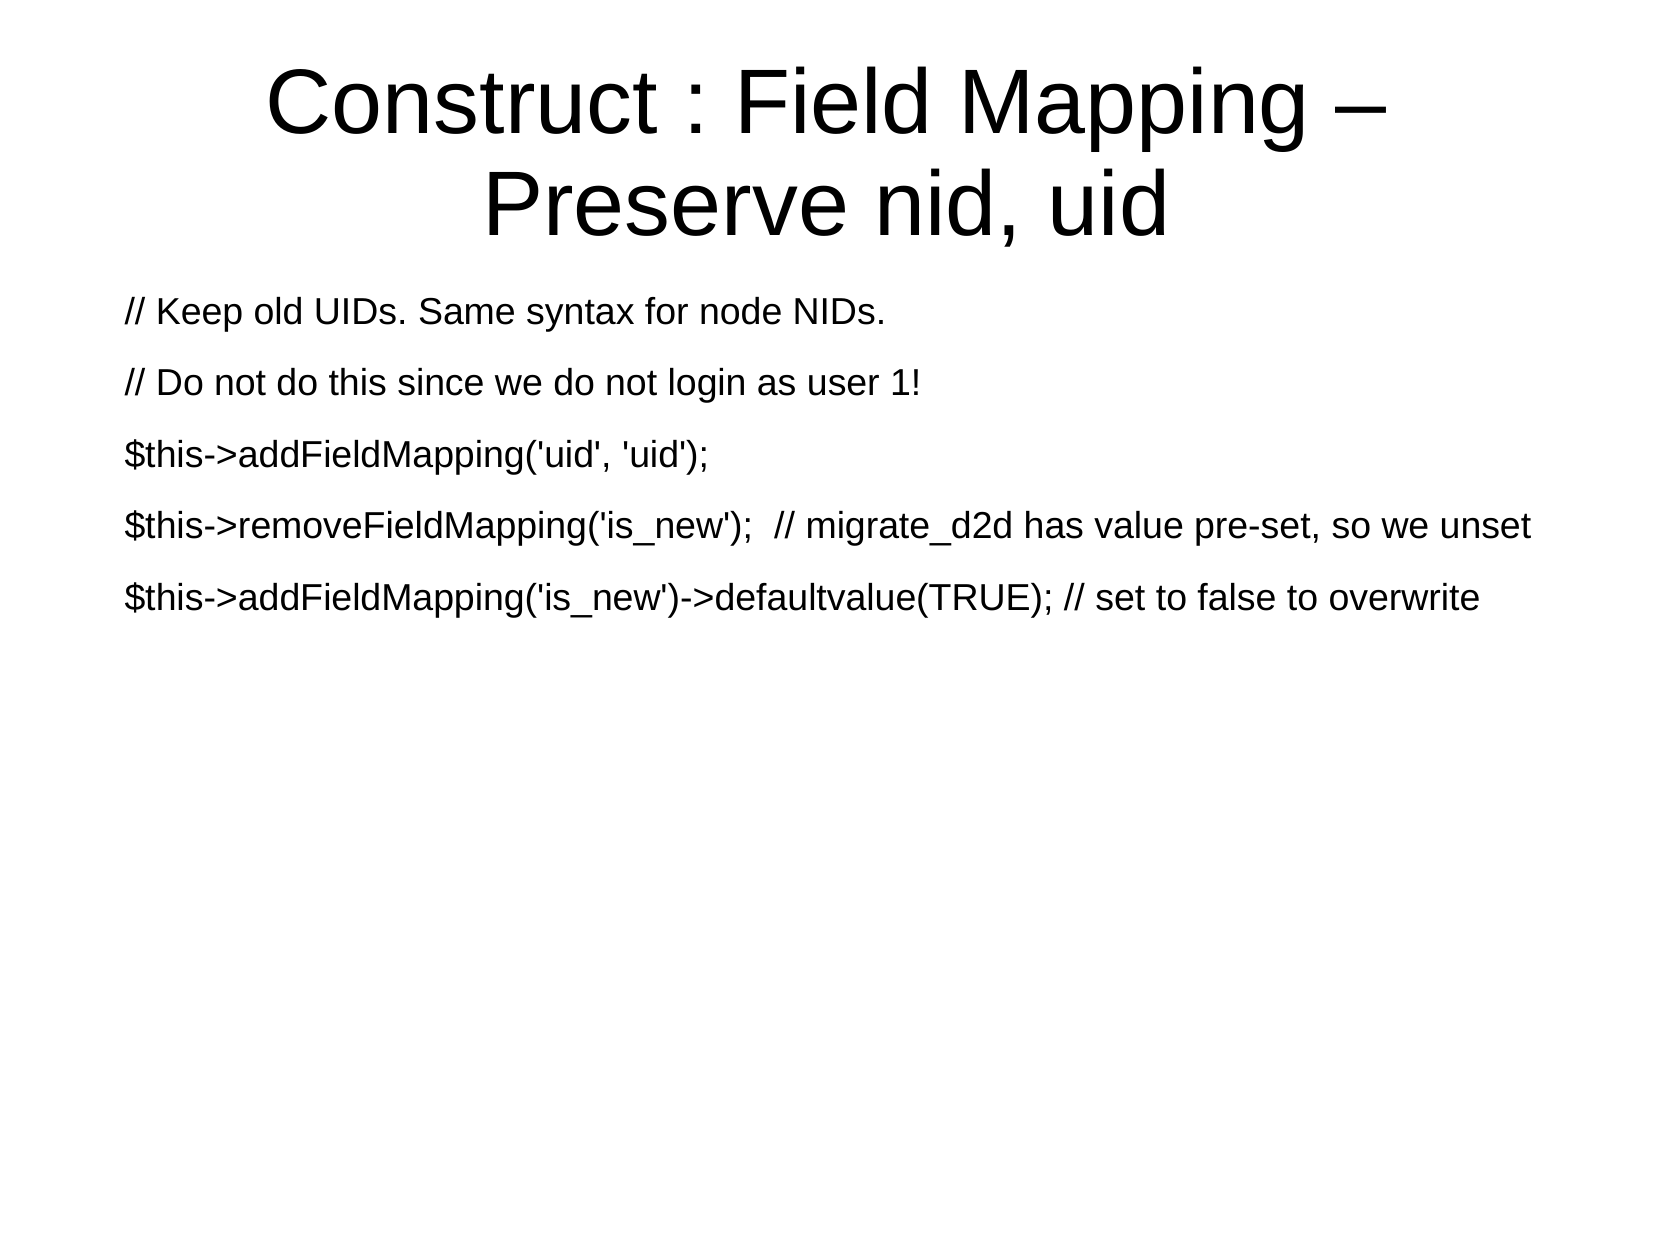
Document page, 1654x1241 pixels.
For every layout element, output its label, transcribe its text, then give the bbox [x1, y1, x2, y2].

title Construct : Field Mapping – Preserve nid, uid [82, 49, 1571, 257]
list // Keep old UIDs. Same syntax for node NIDs. // Do not do this since we do not login as user 1! $this->addFieldMapping('uid', 'uid'); $this->removeFieldMapping('is_new'); // migrate_d2d has value pre-set, so we unset $this->addFieldMapping('is_new')->defaultvalue(TRUE); // set to false to overwrite [82, 290, 1538, 1010]
